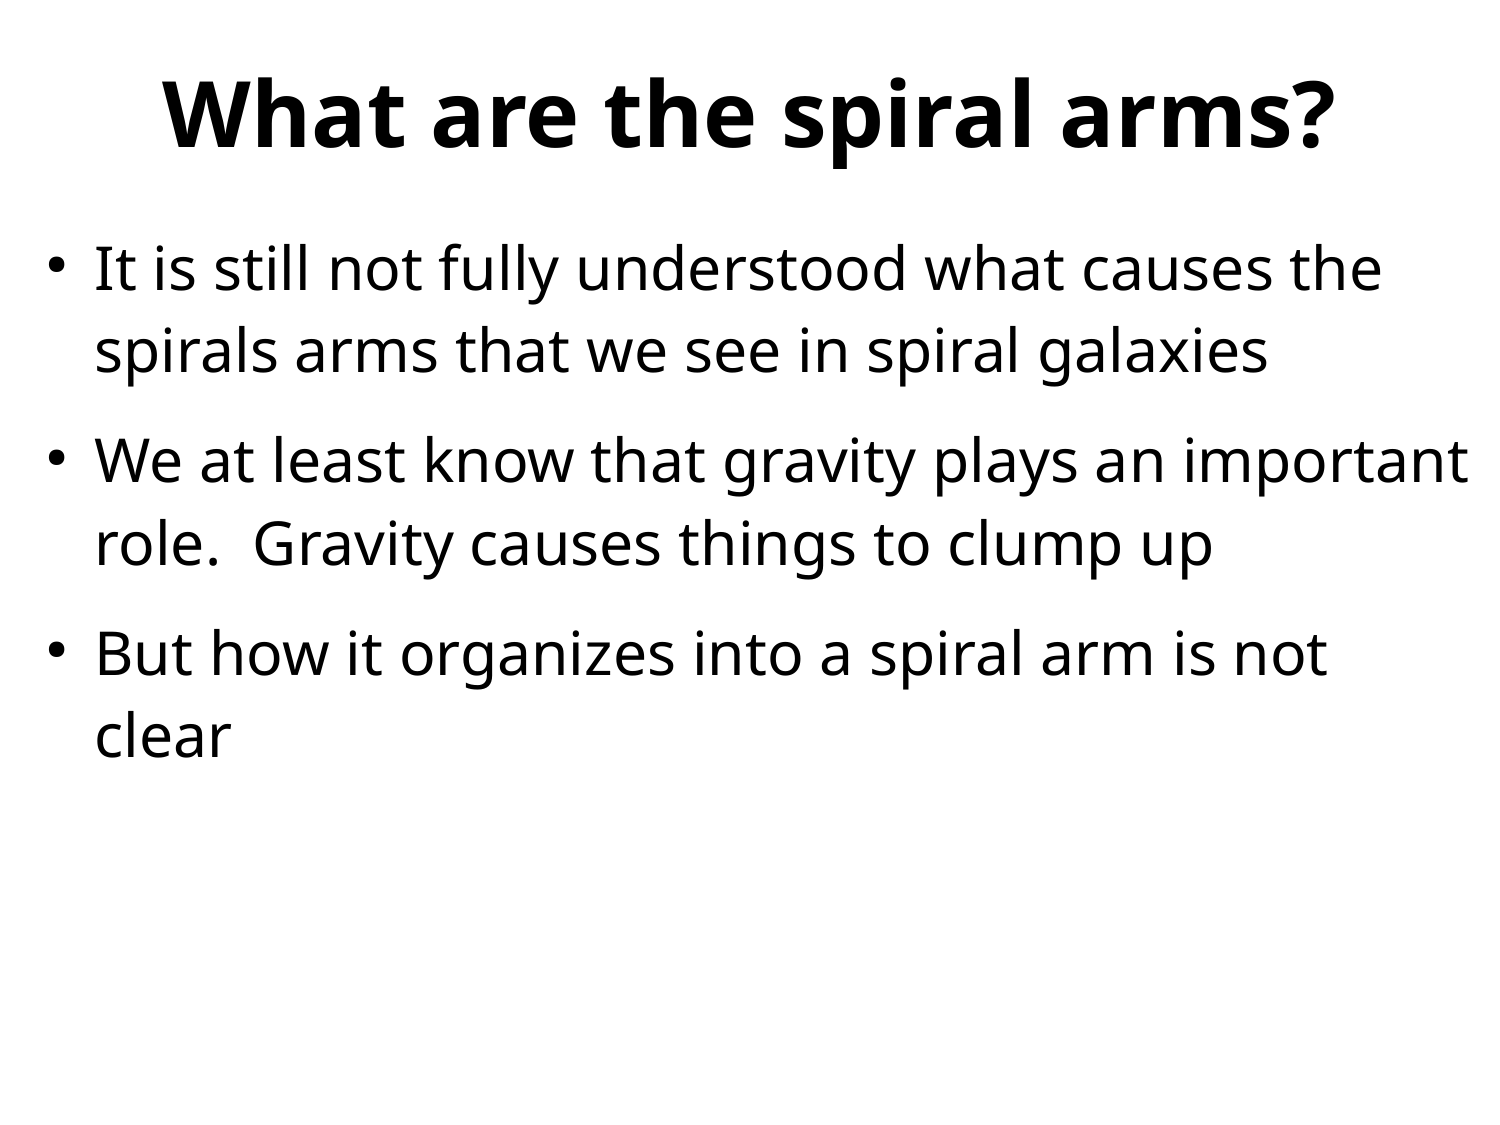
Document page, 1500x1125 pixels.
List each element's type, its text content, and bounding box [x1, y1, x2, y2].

title What are the spiral arms? [30, 58, 1471, 167]
list It is still not fully understood what causes the spirals arms that we see in spiral galaxies We at least know that gravity plays an important role. Gravity causes things to clump up But how it organizes into a spiral arm is not clear [30, 224, 1471, 878]
